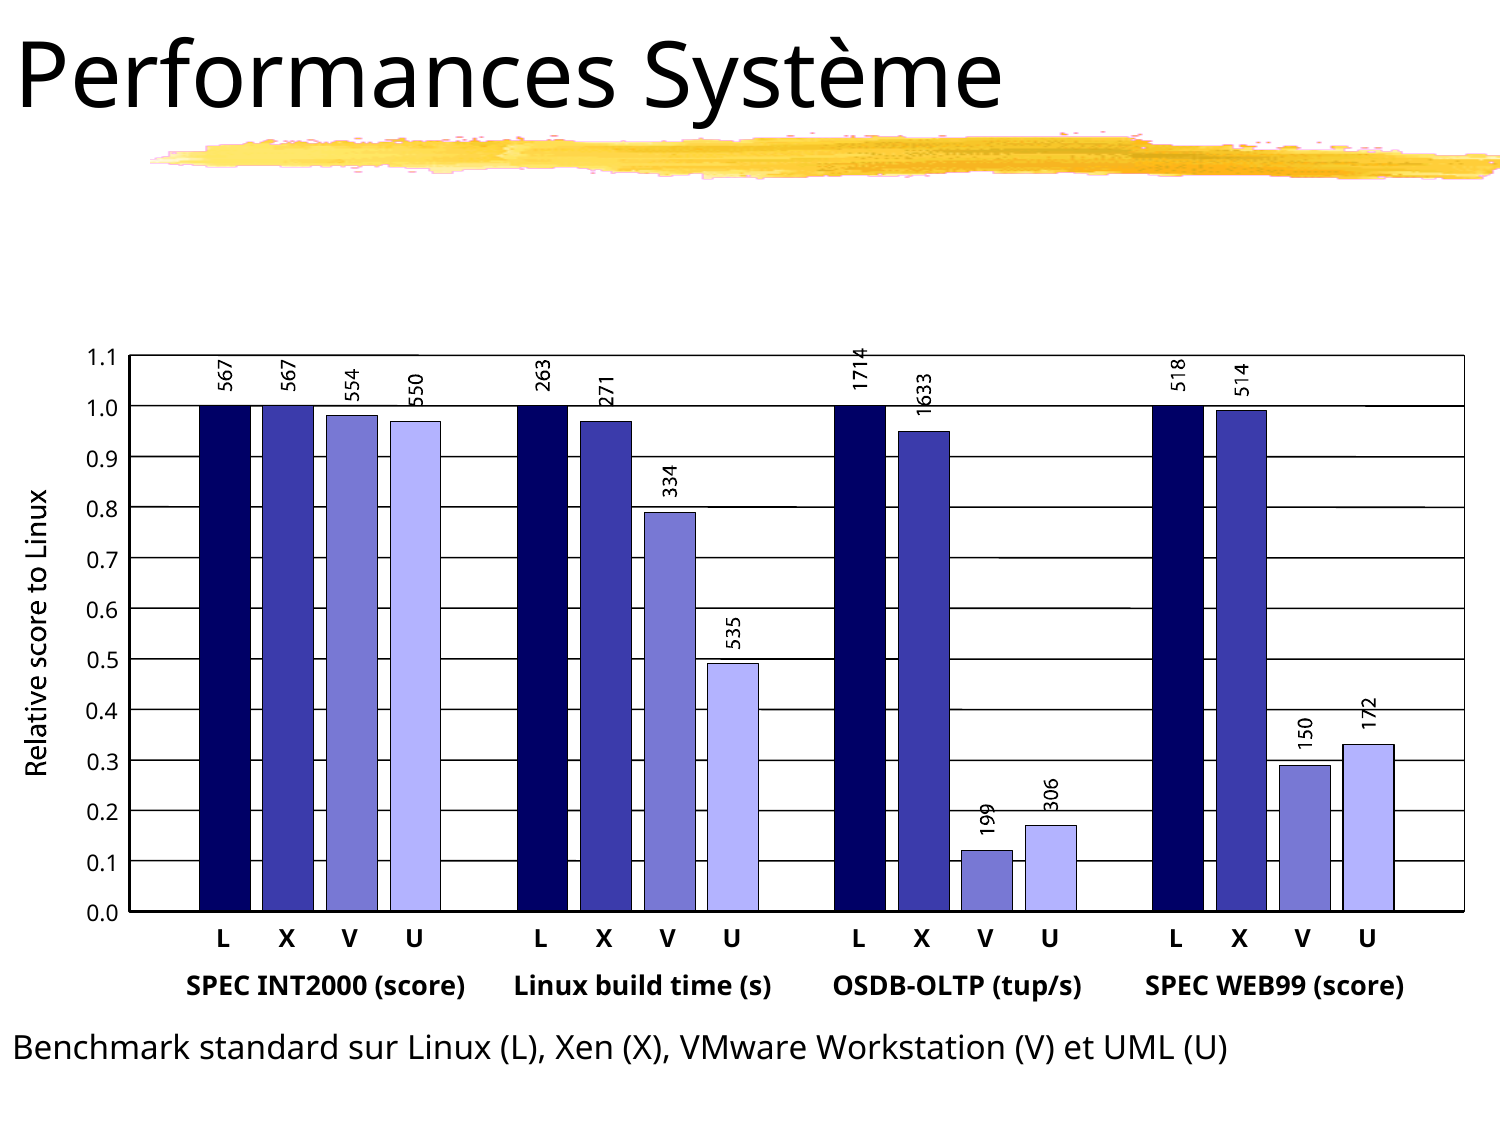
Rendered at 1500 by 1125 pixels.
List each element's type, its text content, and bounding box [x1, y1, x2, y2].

text_box [408, 374, 423, 385]
text_box [598, 378, 614, 383]
text_box [25, 545, 47, 558]
text_box X [913, 920, 931, 951]
text_box OSDB-OLTP (tup/s) [832, 966, 1083, 1000]
text_box [1170, 382, 1186, 392]
text_box [344, 381, 360, 390]
text_box [1298, 744, 1312, 749]
text_box V [341, 920, 359, 951]
text_box 0.7 [86, 543, 118, 572]
text_box 0.6 [85, 594, 118, 622]
text_box [31, 690, 47, 706]
text_box Benchmark standard sur Linux (L), Xen (X), VMware Workstation (V) et UML (U) [11, 1023, 1429, 1064]
text_box [390, 421, 441, 910]
text_box [30, 615, 47, 624]
text_box 1.0 [85, 391, 118, 420]
text_box [662, 477, 678, 487]
picture [150, 137, 1500, 190]
text_box [726, 617, 741, 627]
text_box [217, 370, 233, 381]
text_box [598, 397, 614, 407]
text_box [852, 362, 868, 368]
text_box [662, 488, 678, 498]
text_box X [595, 920, 613, 951]
text_box [1043, 790, 1059, 800]
text_box [217, 359, 232, 369]
text_box [1152, 405, 1204, 910]
text_box [535, 382, 550, 392]
text_box [1361, 698, 1376, 708]
text_box [1342, 744, 1394, 910]
text_box [30, 657, 47, 668]
text_box [31, 505, 47, 519]
text_box [1298, 730, 1313, 740]
text_box [707, 663, 759, 910]
text_box U [405, 920, 424, 951]
text_box V [1294, 920, 1312, 951]
text_box L [216, 920, 232, 951]
text_box [898, 431, 950, 910]
text_box V [977, 920, 995, 951]
text_box [535, 370, 551, 381]
text_box [1234, 364, 1249, 375]
text_box [199, 405, 251, 910]
text_box [916, 385, 932, 395]
text_box [408, 397, 423, 407]
text_box [834, 405, 886, 910]
text_box U [722, 920, 741, 951]
text_box [535, 360, 551, 369]
text_box [344, 392, 360, 402]
text_box [852, 370, 868, 380]
text_box L [533, 920, 549, 951]
text_box [344, 369, 359, 380]
text_box [217, 382, 233, 392]
text_box V [659, 920, 677, 951]
text_box [1043, 778, 1059, 789]
text_box X [1231, 920, 1249, 951]
text_box [30, 676, 47, 690]
text_box [30, 626, 47, 642]
text_box [1170, 374, 1186, 379]
title Performances Système [0, 0, 1500, 137]
text_box [726, 640, 741, 650]
text_box [280, 382, 296, 392]
text_box 0.1 [86, 846, 118, 875]
text_box [644, 512, 696, 910]
text_box [662, 465, 677, 476]
text_box [280, 359, 296, 369]
text_box 0.9 [85, 442, 118, 471]
text_box 0.3 [86, 745, 119, 774]
text_box [1216, 410, 1267, 910]
text_box [1170, 359, 1186, 370]
text_box [30, 643, 47, 656]
text_box [408, 386, 423, 395]
text_box [916, 374, 932, 384]
text_box [30, 601, 47, 615]
text_box U [1358, 920, 1377, 951]
text_box [27, 583, 47, 593]
text_box [916, 395, 932, 406]
text_box [1361, 723, 1376, 729]
text_box 1.1 [86, 340, 118, 369]
text_box [979, 804, 995, 825]
text_box SPEC INT2000 (score) [185, 966, 470, 1000]
text_box [916, 410, 931, 416]
text_box [1234, 387, 1250, 397]
text_box [852, 384, 868, 390]
text_box [27, 713, 47, 723]
text_box Linux build time (s) [513, 966, 763, 1000]
text_box U [1040, 920, 1059, 951]
text_box [517, 405, 568, 910]
text_box [30, 746, 47, 760]
text_box [961, 850, 1013, 910]
text_box 0.2 [86, 796, 118, 824]
text_box [1043, 801, 1059, 811]
text_box [1279, 765, 1331, 910]
text_box [280, 370, 296, 381]
text_box [30, 522, 47, 536]
text_box [262, 405, 314, 910]
text_box SPEC WEB99 (score) [1145, 966, 1418, 1000]
text_box [1361, 709, 1376, 719]
text_box [1025, 825, 1077, 910]
text_box X [278, 920, 296, 951]
text_box [1234, 379, 1249, 384]
text_box [30, 724, 47, 738]
text_box [1297, 718, 1313, 728]
text_box [31, 540, 47, 544]
text_box L [851, 920, 867, 951]
text_box [726, 629, 741, 638]
text_box [30, 567, 47, 582]
text_box 0.0 [86, 897, 118, 925]
text_box [980, 829, 995, 835]
text_box [25, 761, 47, 775]
text_box [326, 415, 378, 910]
text_box 0.5 [86, 644, 119, 673]
text_box [580, 421, 632, 910]
text_box [31, 489, 47, 504]
text_box 0.8 [85, 493, 118, 521]
text_box [598, 386, 614, 395]
text_box [852, 348, 868, 355]
text_box 0.4 [85, 695, 118, 723]
text_box L [1168, 920, 1185, 951]
